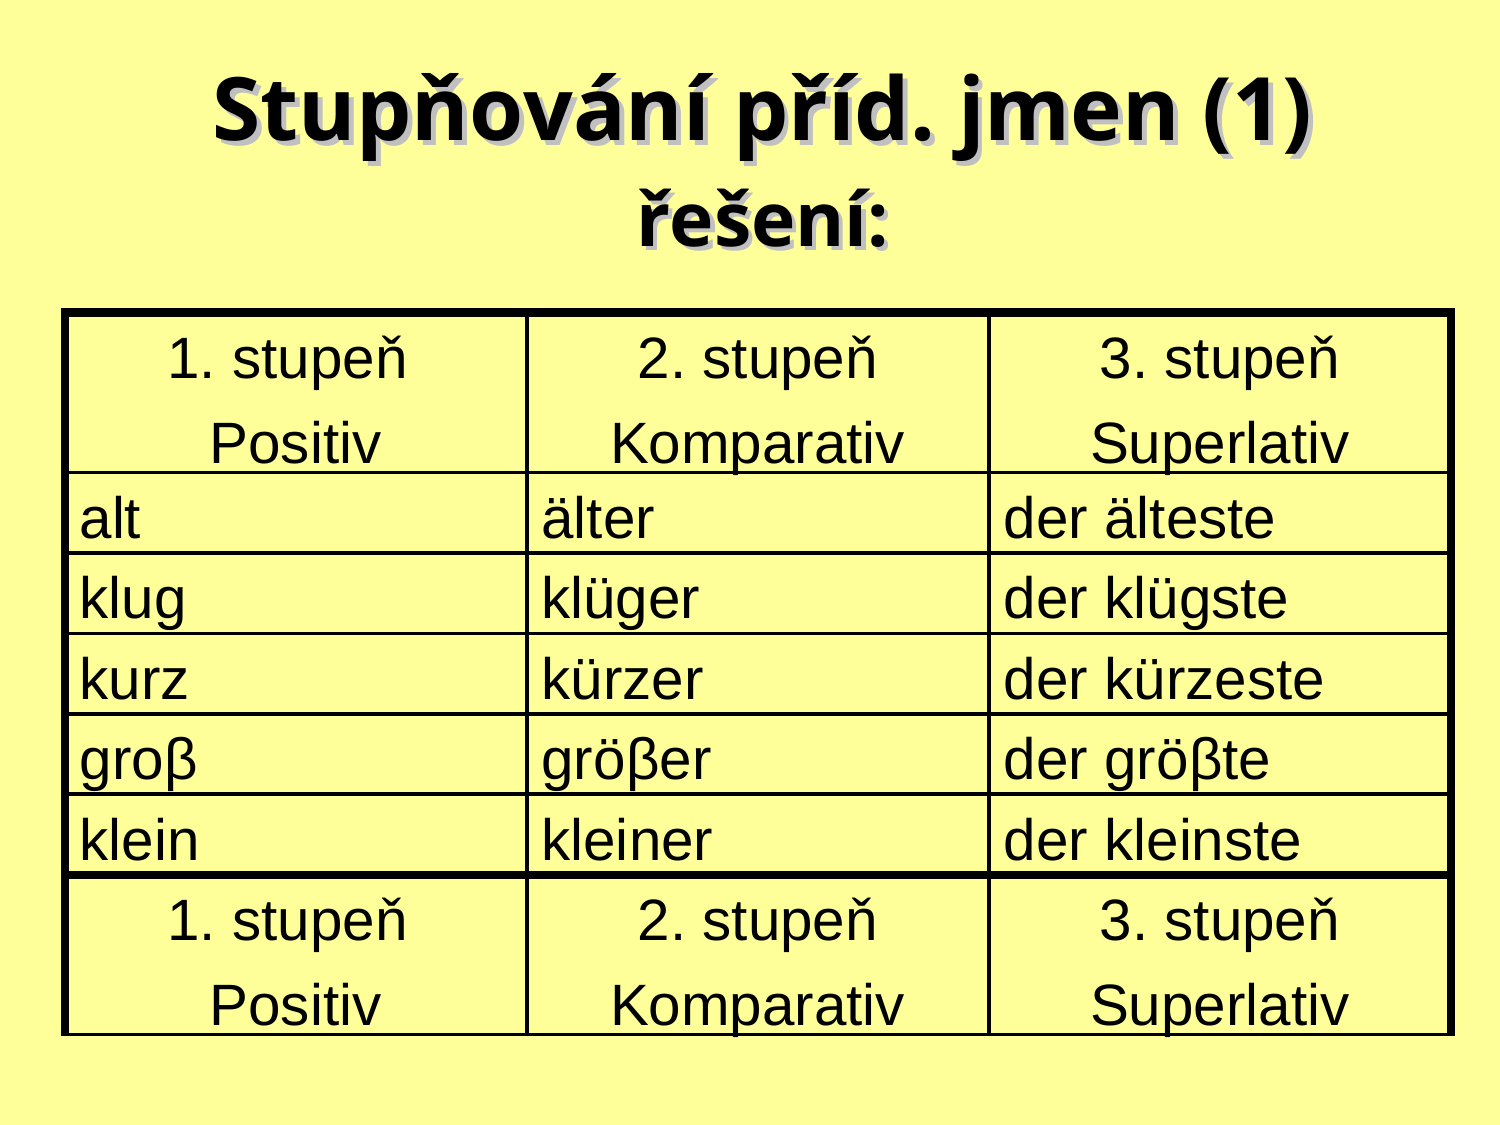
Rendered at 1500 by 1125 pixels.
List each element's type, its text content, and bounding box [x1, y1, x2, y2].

table_cell der kleinste [991, 796, 1447, 871]
table_cell 2. stupeň Komparativ [529, 879, 987, 1033]
table_cell alt [69, 474, 525, 551]
table_header 1. stupeň Positiv [69, 317, 525, 471]
table_header 3. stupeň Superlativ [991, 317, 1447, 471]
table_cell klug [69, 555, 525, 632]
table_cell groβ [69, 716, 525, 792]
table_cell gröβer [529, 716, 987, 792]
table_cell der gröβte [991, 716, 1447, 792]
table_header 2. stupeň Komparativ [529, 317, 987, 471]
table_cell klüger [529, 555, 987, 632]
title Stupňování příd. jmen (1) řešení: [75, 40, 1451, 276]
table_cell klein [69, 796, 525, 871]
table_cell der klügste [991, 555, 1447, 632]
table_cell der kürzeste [991, 635, 1447, 712]
table_cell kleiner [529, 796, 987, 871]
table_cell kürzer [529, 635, 987, 712]
table_cell kurz [69, 635, 525, 712]
table_cell älter [529, 474, 987, 551]
table_cell der älteste [991, 474, 1447, 551]
table_cell 1. stupeň Positiv [69, 879, 525, 1033]
table_cell 3. stupeň Superlativ [991, 879, 1447, 1033]
